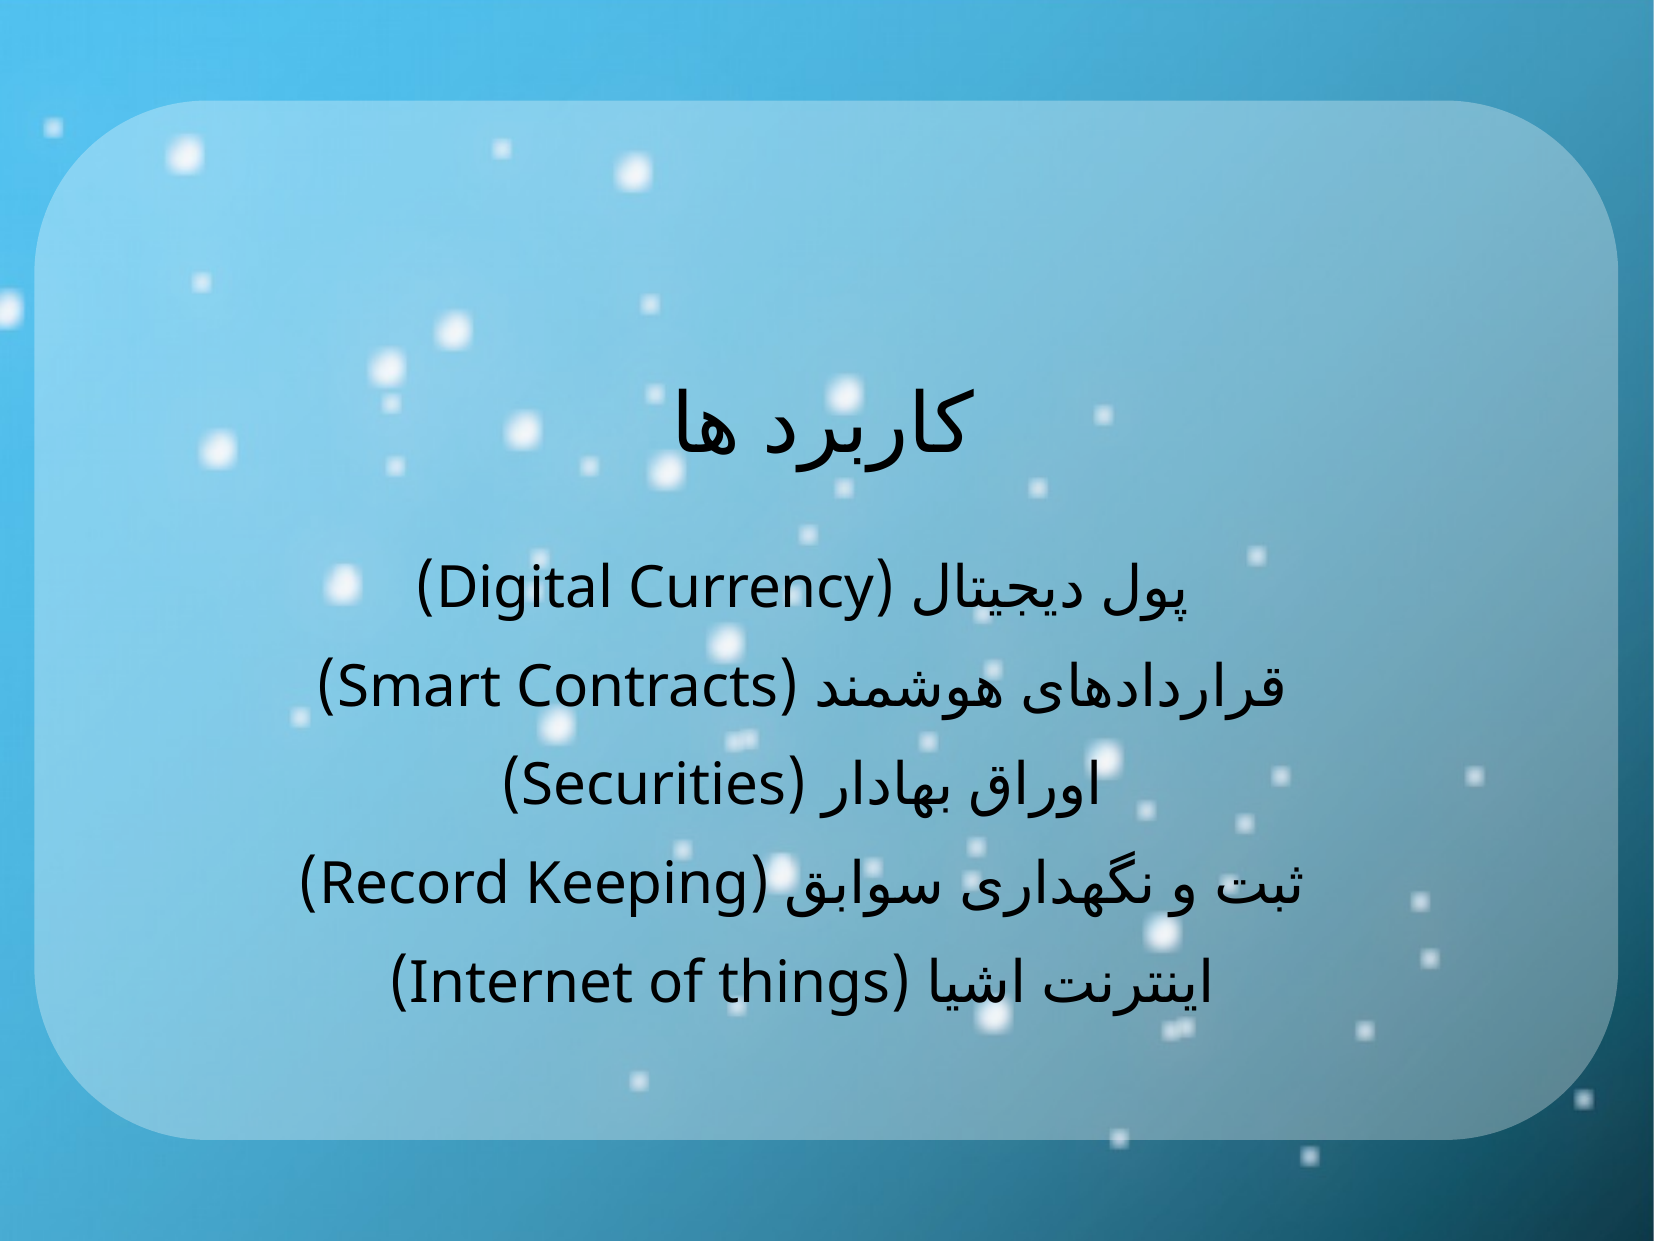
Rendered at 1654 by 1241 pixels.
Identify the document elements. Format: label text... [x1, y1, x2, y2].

text_box پول دیجیتال (Digital Currency) قراردادهای هوشمند (Smart Contracts) اوراق بهادار (Securities) ثبت و نگهداری سوابق (Record Keeping) اینترنت اشیا (Internet of things) [174, 543, 1491, 1015]
title کاربرد ها [78, 328, 1567, 536]
picture [0, 0, 1654, 1241]
